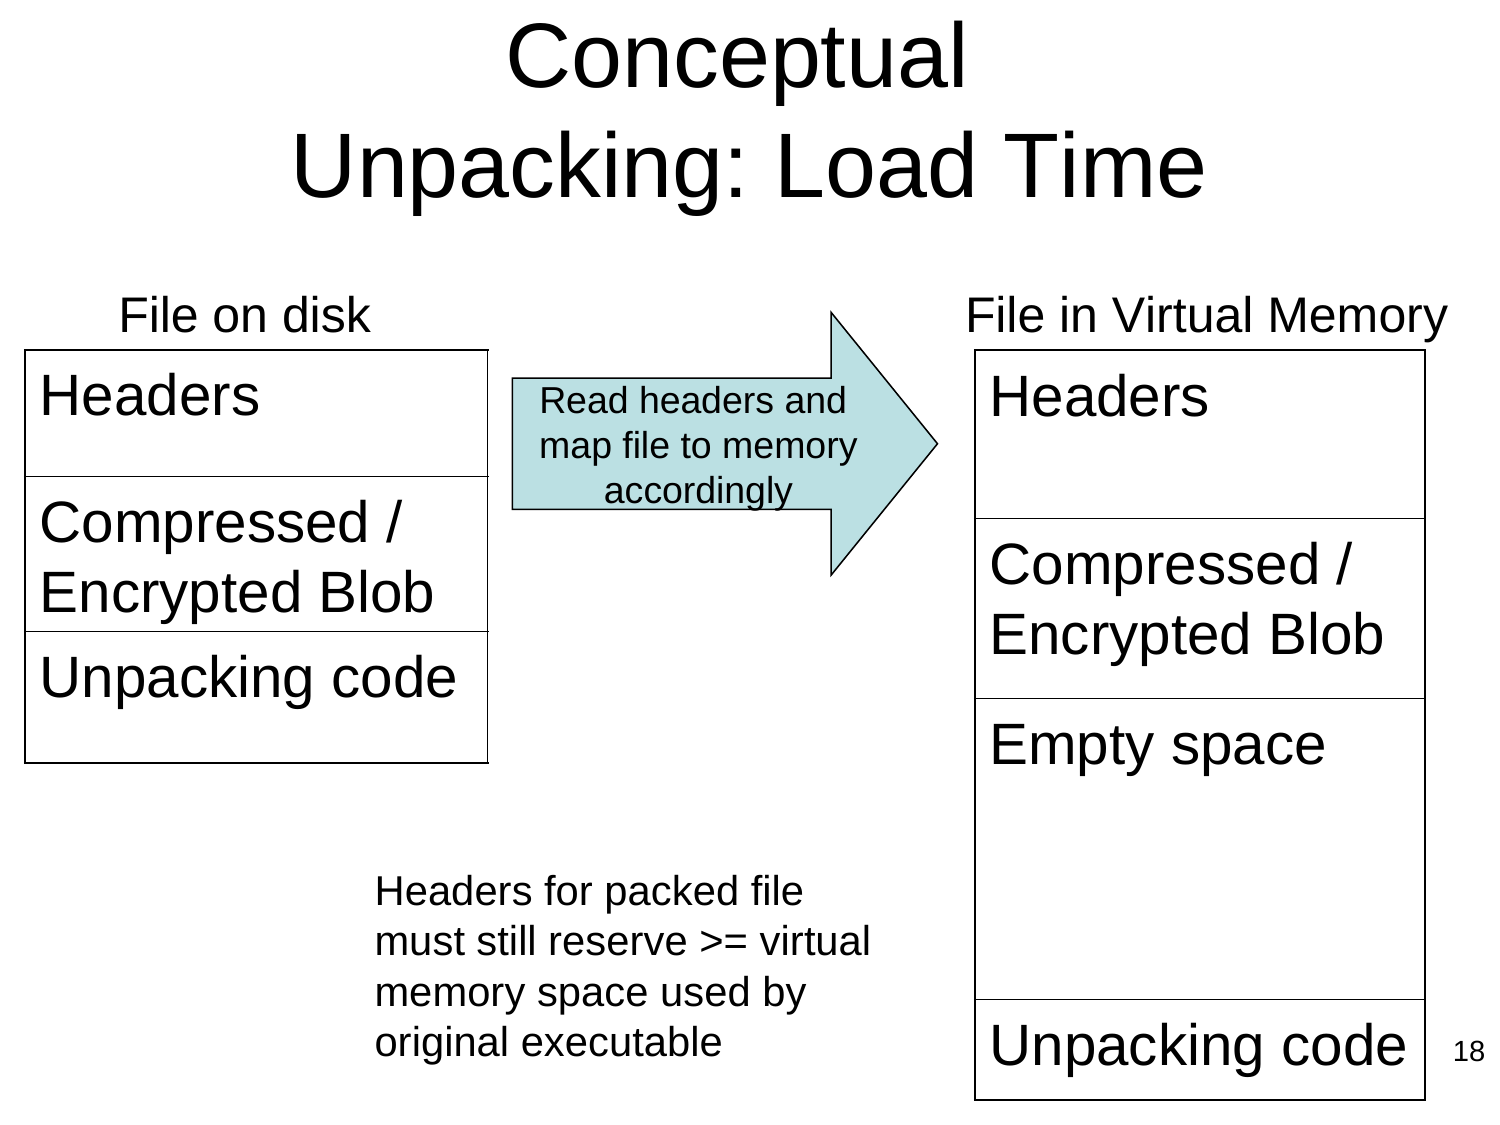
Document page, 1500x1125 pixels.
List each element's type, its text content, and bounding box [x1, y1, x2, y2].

text_box Headers for packed file must still reserve >= virtual memory space used by original executable [359, 856, 905, 992]
table_header Headers [26, 351, 487, 476]
text_box File in Virtual Memory [950, 274, 1464, 351]
title Conceptual Unpacking: Load Time [112, 0, 1388, 224]
table_cell Unpacking code [26, 632, 487, 762]
text_box <number> [1187, 1025, 1500, 1101]
table_cell Compressed / Encrypted Blob [976, 519, 1424, 698]
table_cell Unpacking code [976, 1000, 1424, 1099]
text_box File on disk [103, 274, 413, 351]
text_box Read headers and map file to memory accordingly [512, 312, 938, 576]
table_header Headers [976, 351, 1424, 518]
table_cell Empty space [976, 699, 1424, 999]
table_cell Compressed / Encrypted Blob [26, 477, 487, 631]
